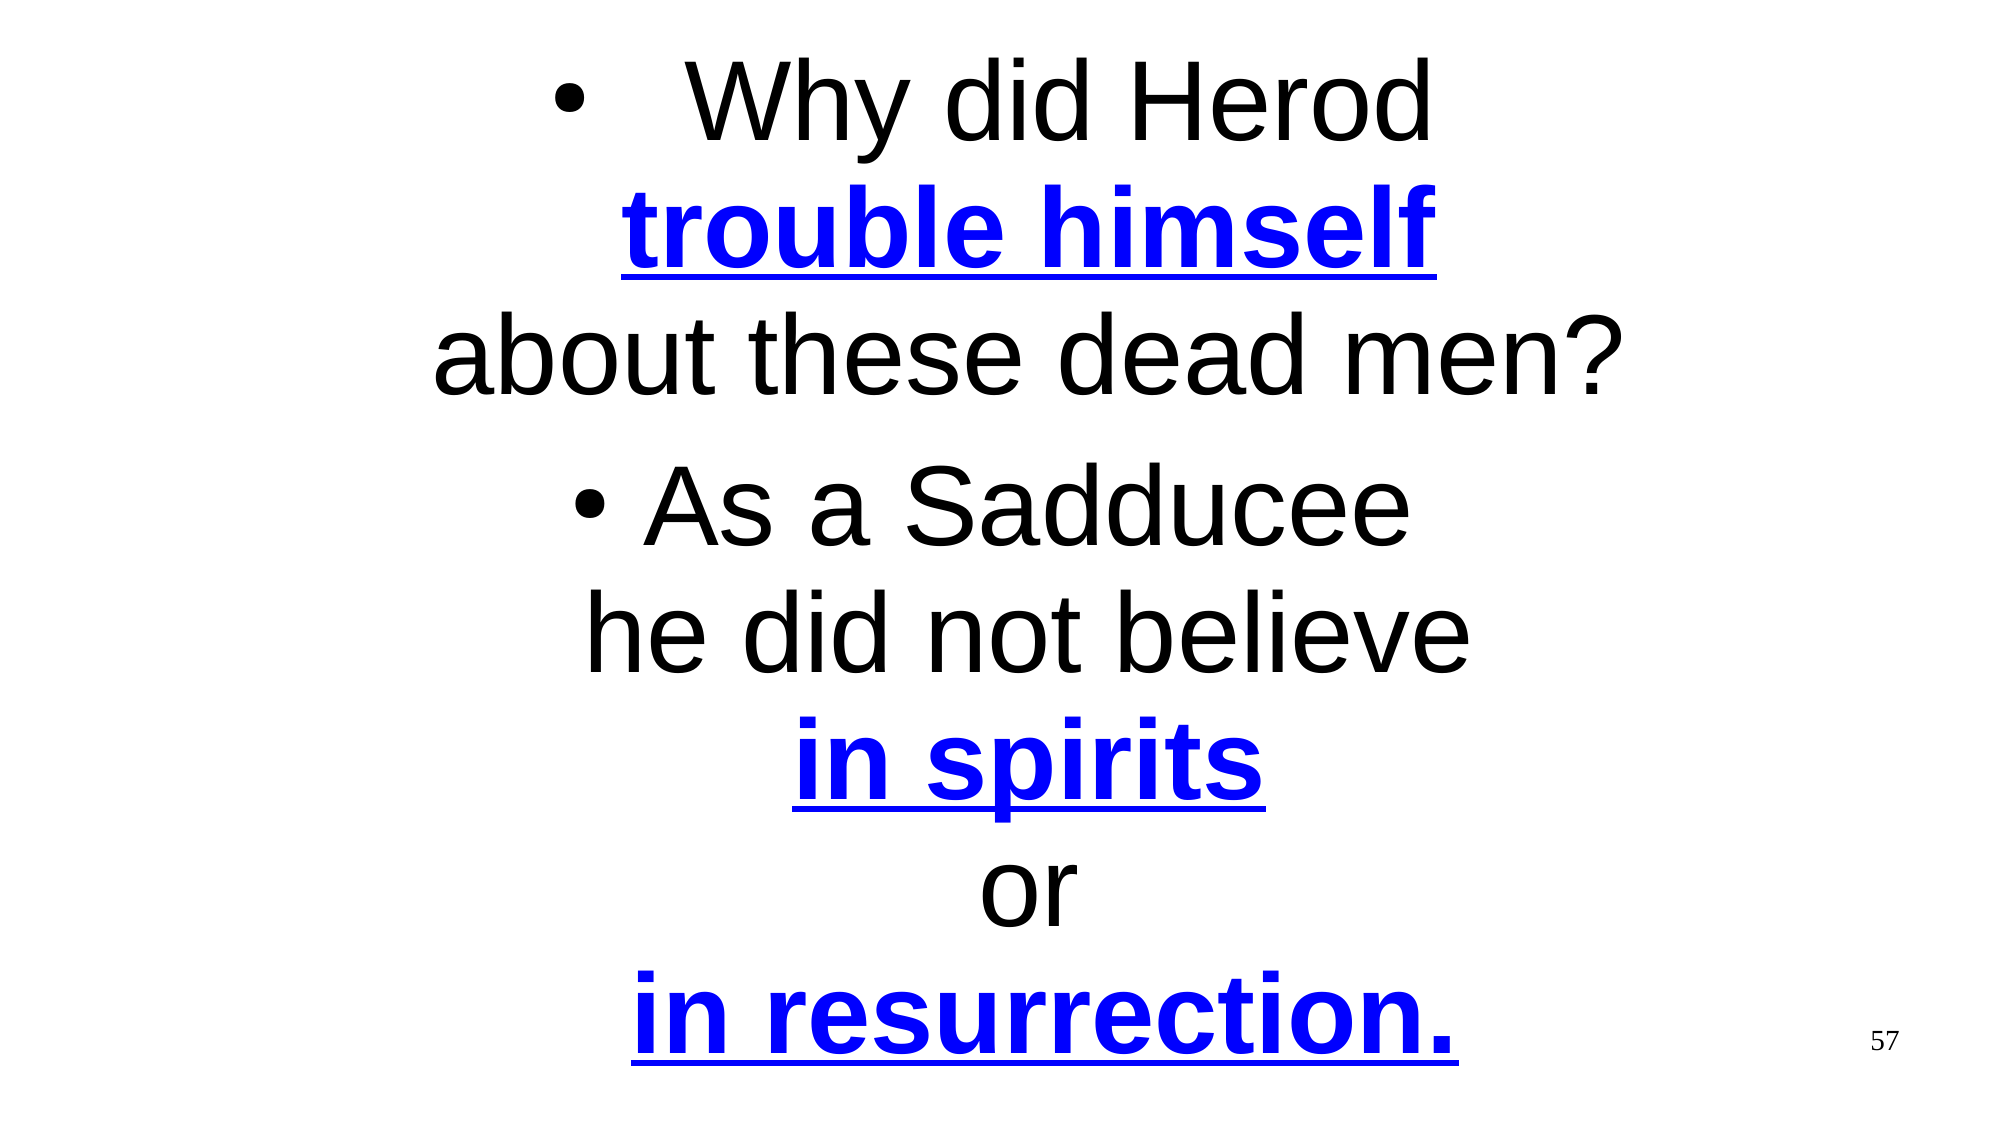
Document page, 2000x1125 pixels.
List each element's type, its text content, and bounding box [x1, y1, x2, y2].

list Why did Herod trouble himself about these dead men? As a Sadducee he did not believe in spirits or in resurrection. [37, 37, 1988, 1088]
